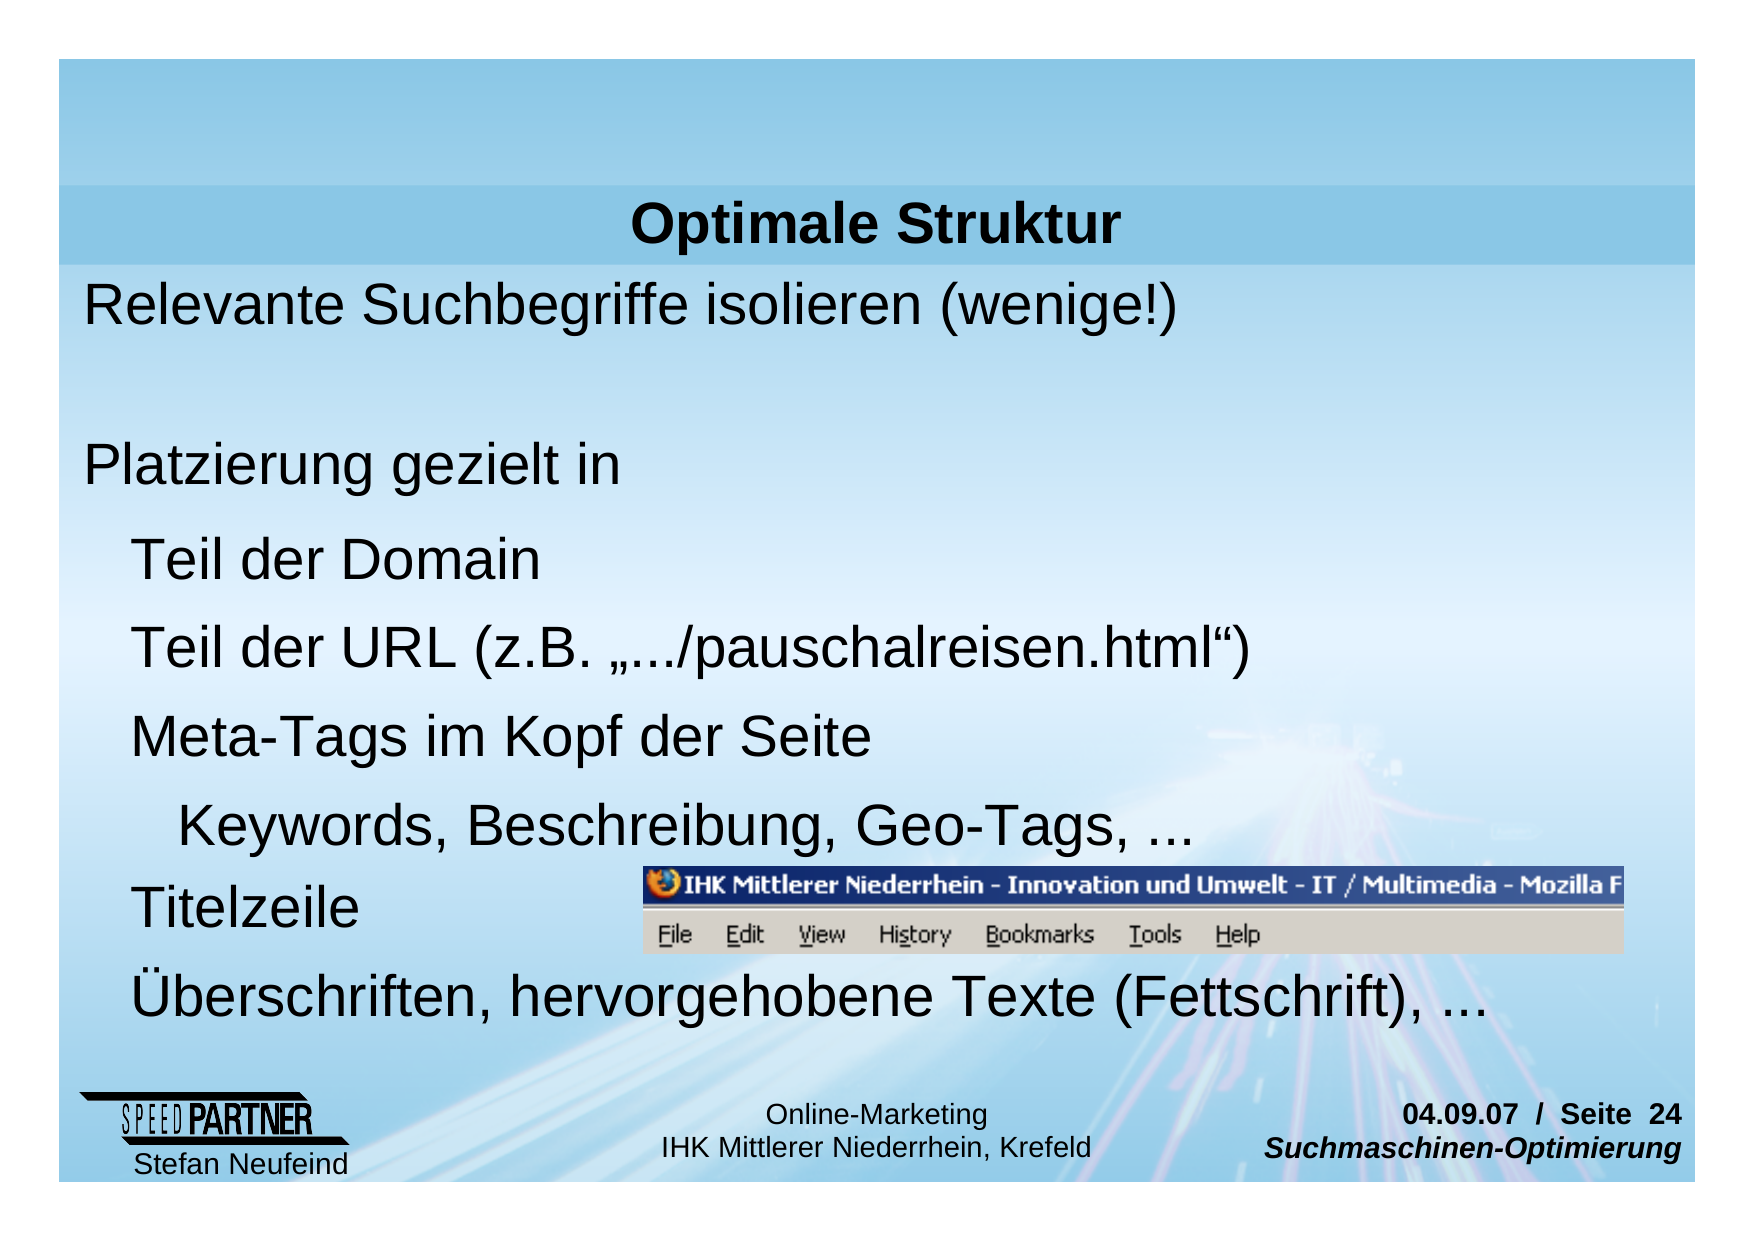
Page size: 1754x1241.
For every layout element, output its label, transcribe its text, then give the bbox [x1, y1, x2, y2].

picture [59, 59, 1695, 185]
picture [643, 866, 1624, 954]
list Relevante Suchbegriffe isolieren (wenige!) Platzierung gezielt in Teil der Domain Teil der URL (z.B. „.../pauschalreisen.html“) Meta-Tags im Kopf der Seite Keywords, Beschreibung, Geo-Tags, ... Titelzeile Überschriften, hervorgehobene Texte (Fettschrift), ... [71, 272, 1695, 1055]
title Optimale Struktur [59, 190, 1695, 257]
picture [59, 265, 1695, 1182]
